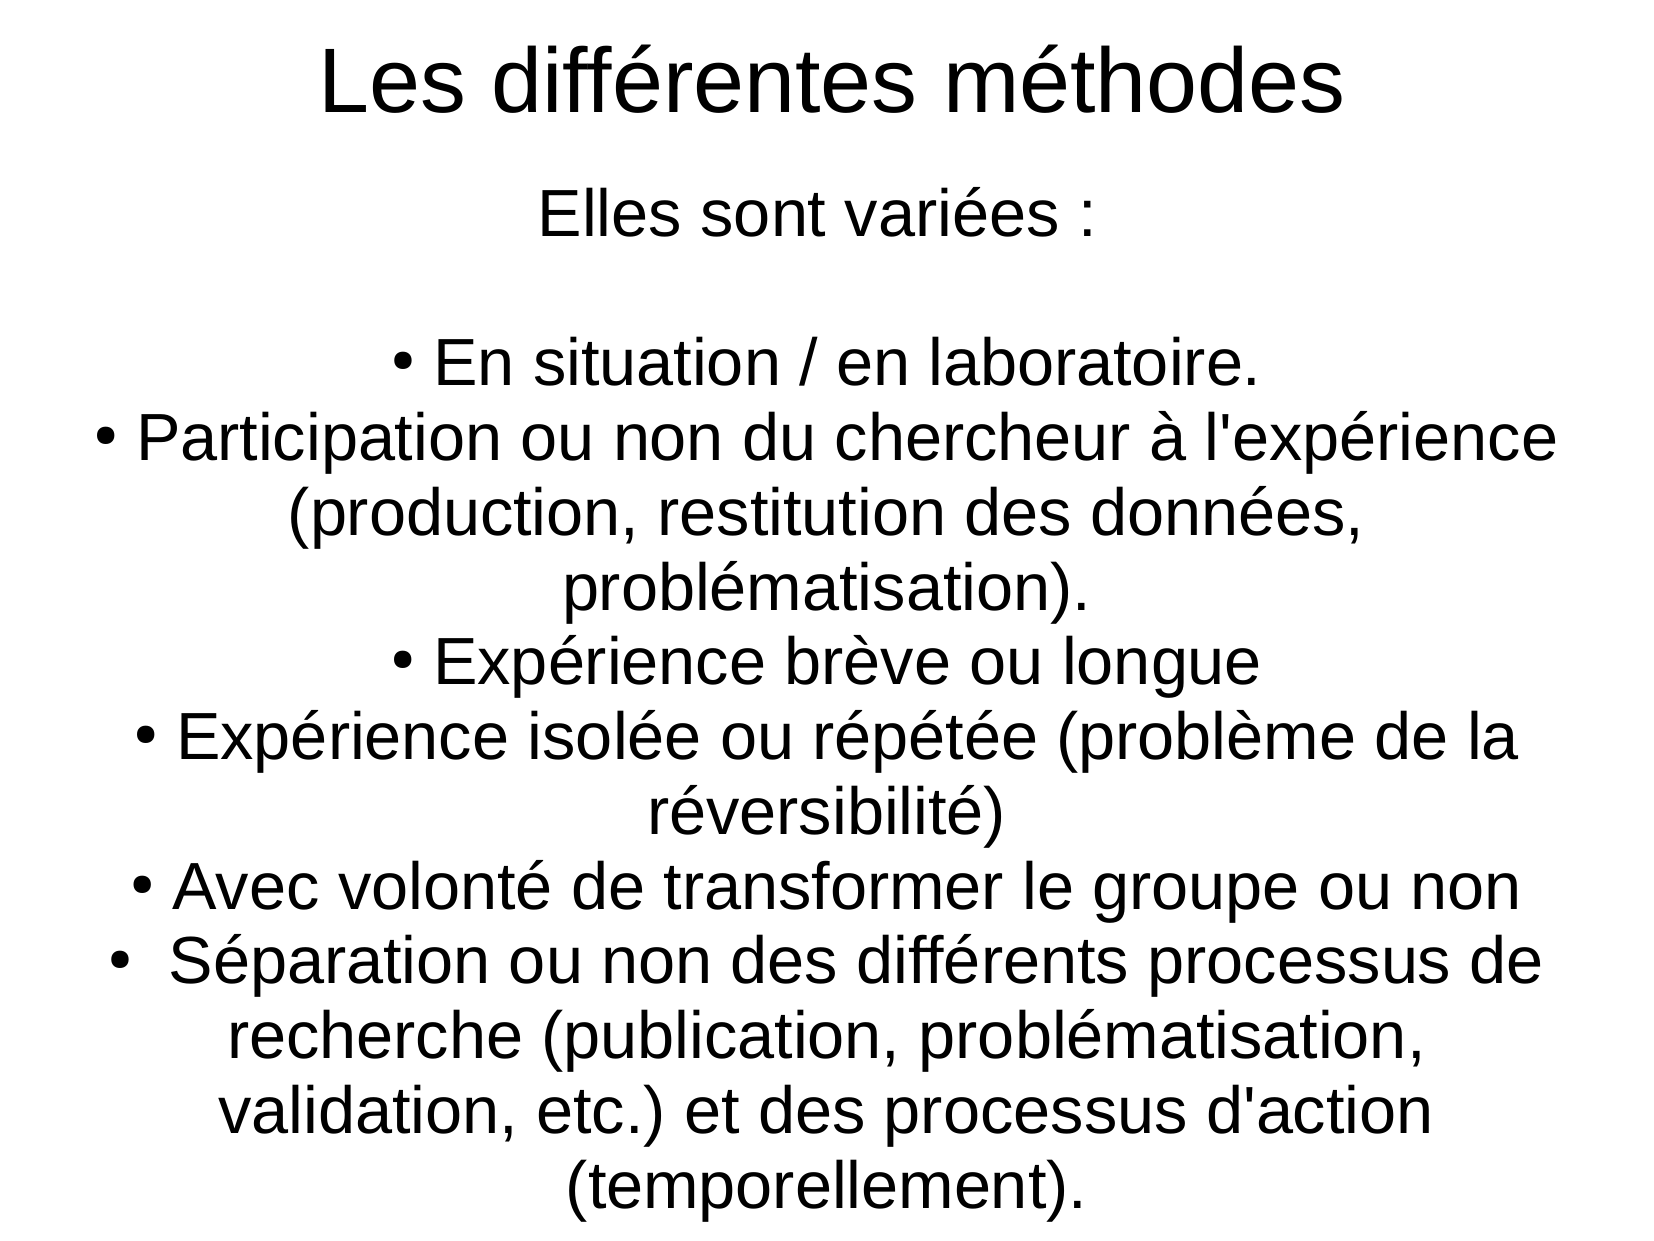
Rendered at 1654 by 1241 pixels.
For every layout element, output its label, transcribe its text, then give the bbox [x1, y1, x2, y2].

title Les différentes méthodes [88, 0, 1577, 178]
subtitle Elles sont variées : En situation / en laboratoire. Participation ou non du chercheur à l'expérience (production, restitution des données, problématisation). Expérience brève ou longue Expérience isolée ou répétée (problème de la réversibilité) Avec volonté de transformer le groupe ou non Séparation ou non des différents processus de recherche (publication, problématisation, validation, etc.) et des processus d'action (temporellement). [82, 175, 1571, 1223]
